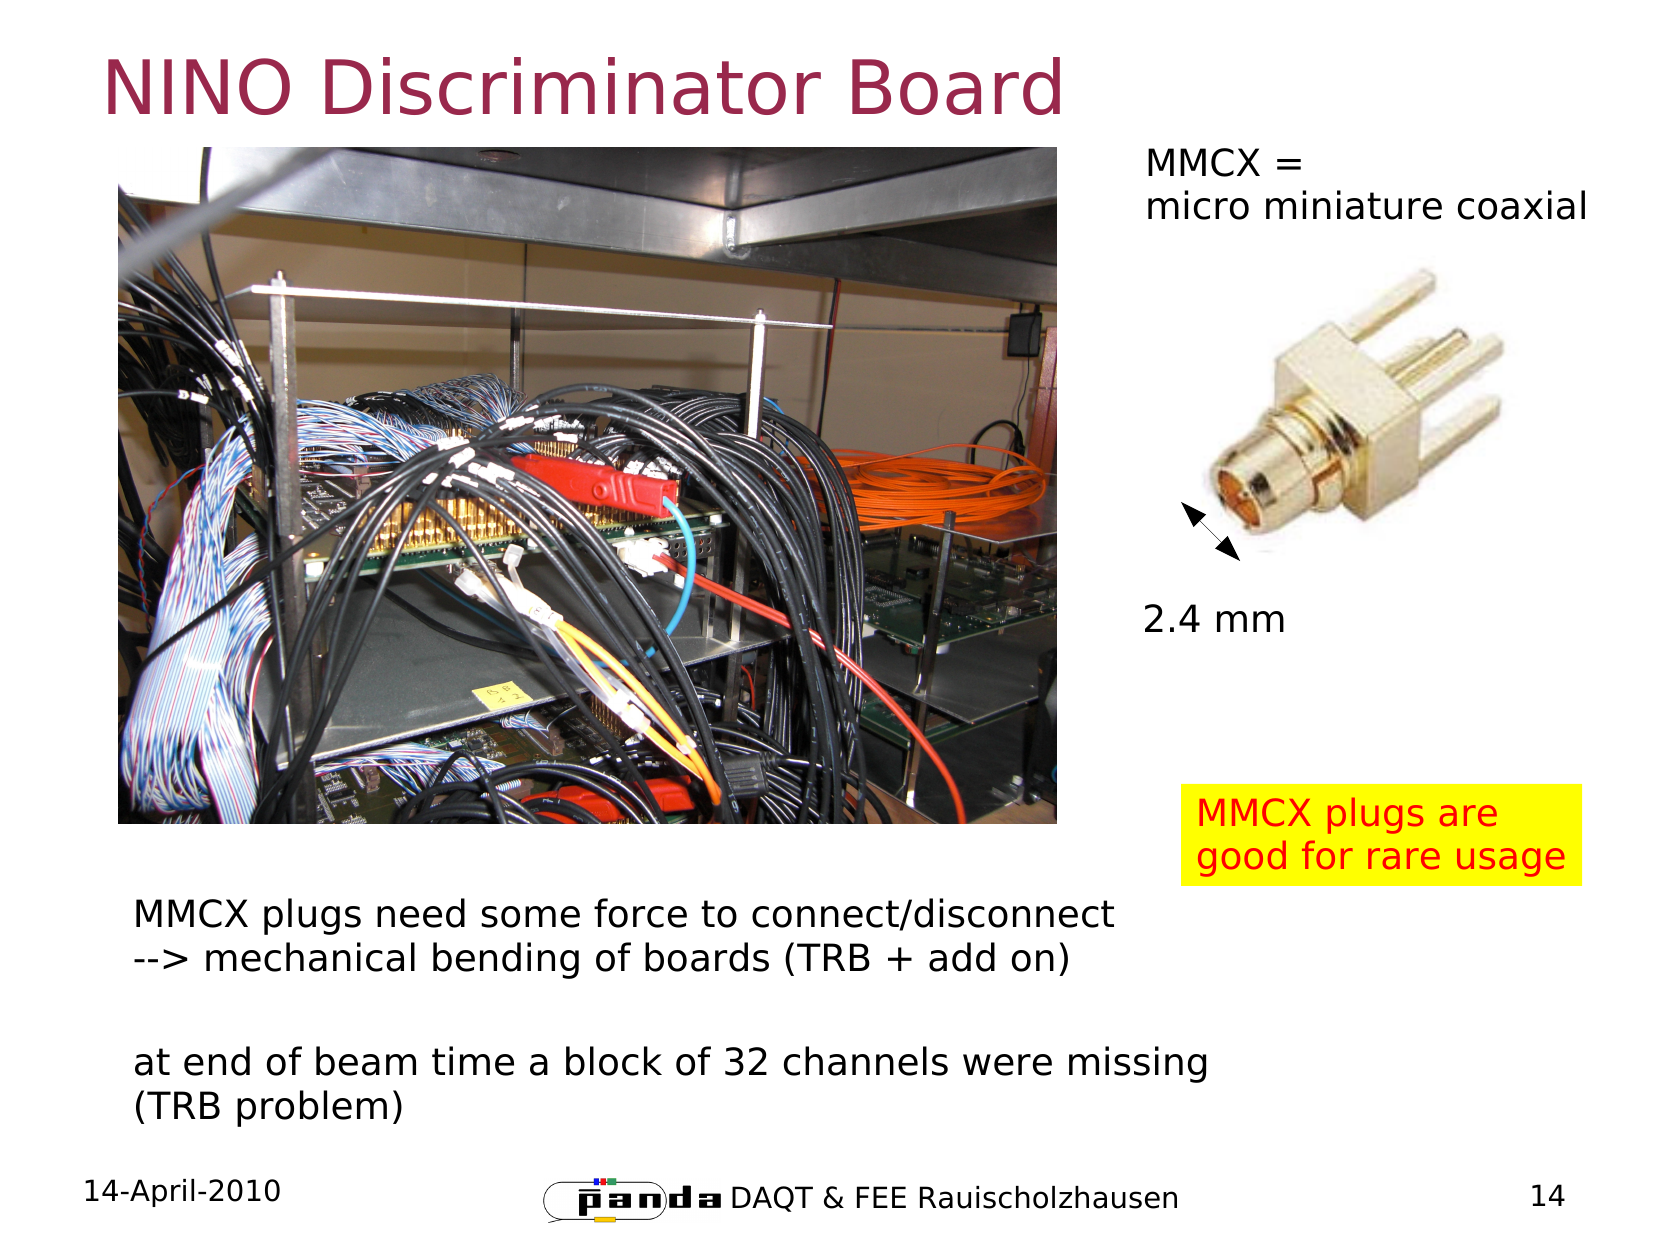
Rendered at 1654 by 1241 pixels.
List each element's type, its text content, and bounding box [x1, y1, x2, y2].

picture [118, 147, 1057, 824]
text_box MMCX plugs need some force to connect/disconnect --> mechanical bending of boards (TRB + add on) [118, 885, 1113, 988]
title NINO Discriminator Board [76, 36, 1093, 141]
text_box MMCX = micro miniature coaxial [1130, 134, 1595, 237]
text_box MMCX plugs are good for rare usage [1181, 783, 1574, 886]
text_box 2.4 mm [1127, 590, 1300, 649]
text_box [1168, 200, 1198, 274]
picture [543, 1178, 721, 1223]
text_box at end of beam time a block of 32 channels were missing (TRB problem) [118, 1033, 1204, 1136]
picture [1152, 237, 1565, 601]
